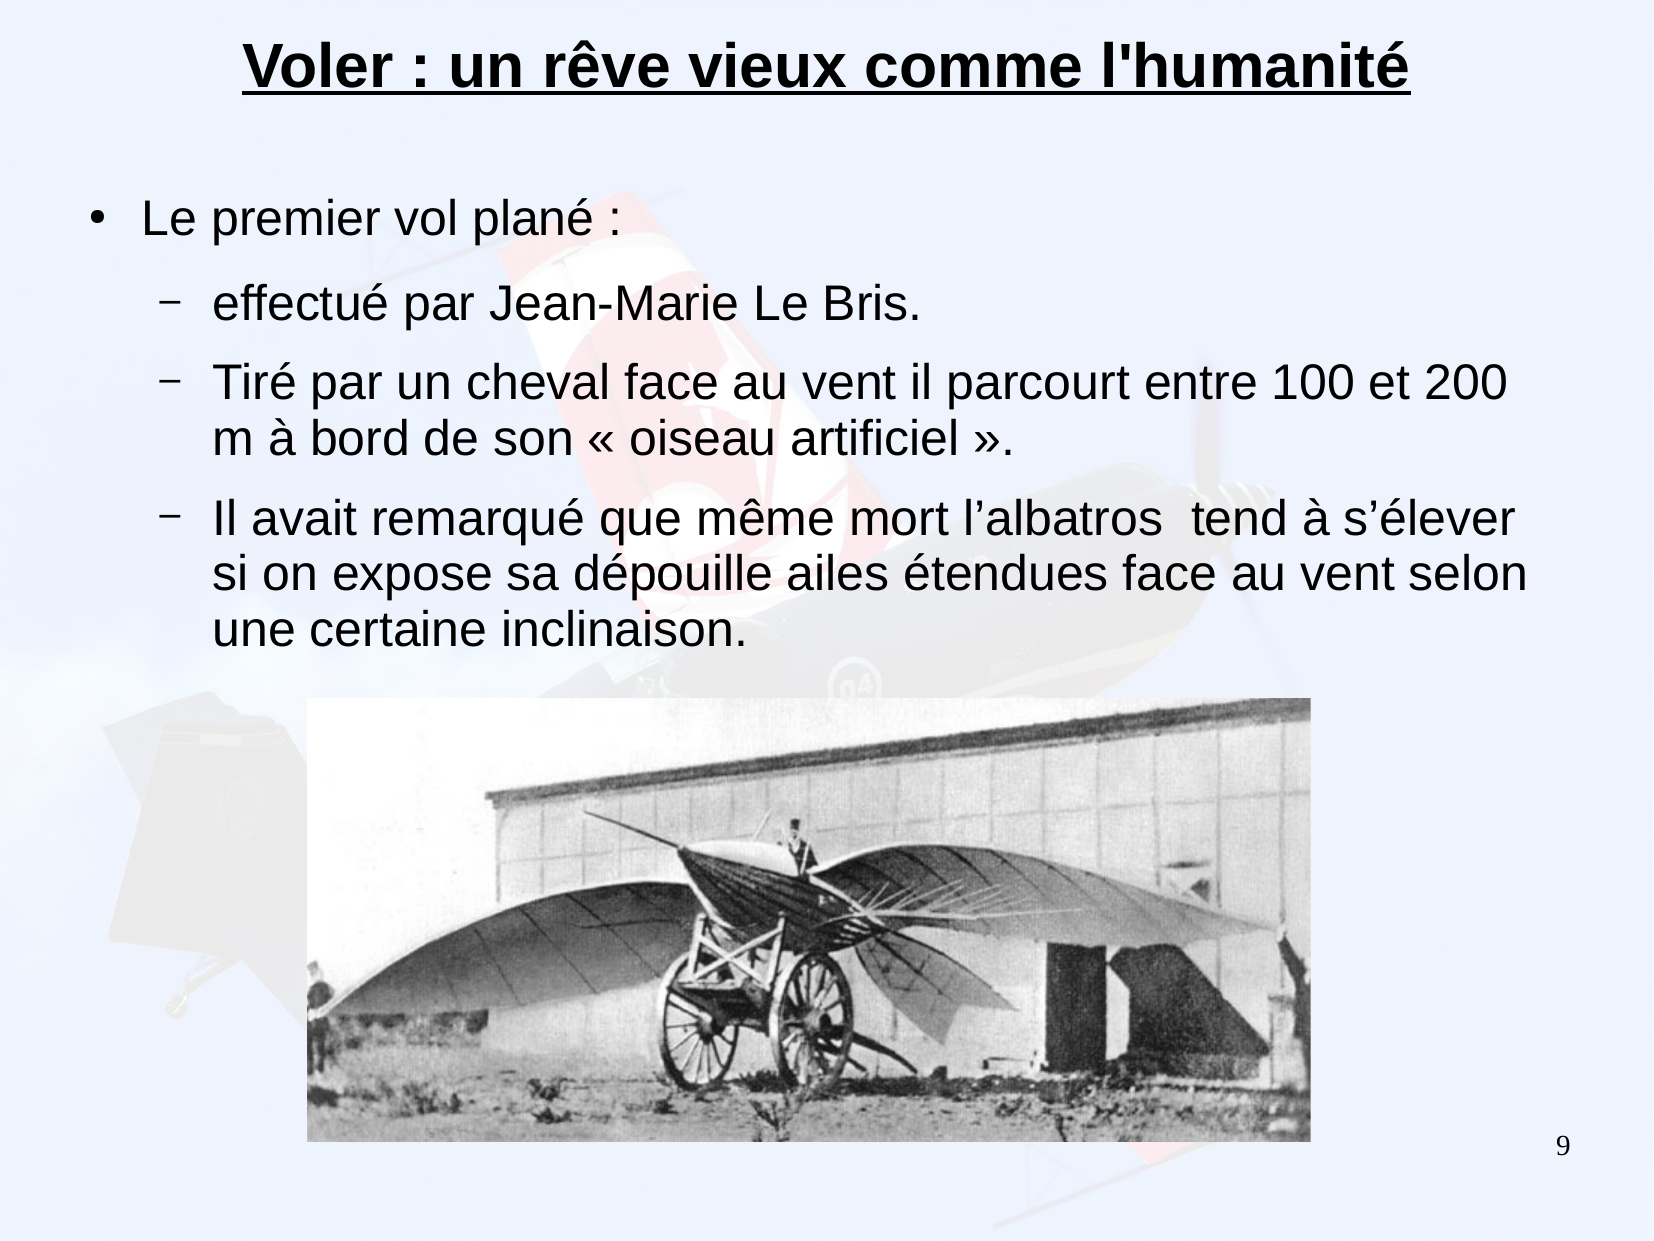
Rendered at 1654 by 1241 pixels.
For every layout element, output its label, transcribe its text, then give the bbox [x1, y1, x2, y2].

title Voler : un rêve vieux comme l'humanité [82, 31, 1571, 101]
picture [0, 0, 1654, 1241]
list Le premier vol plané : effectué par Jean-Marie Le Bris. Tiré par un cheval face au vent il parcourt entre 100 et 200 m à bord de son « oiseau artificiel ». Il avait remarqué que même mort l’albatros tend à s’élever si on expose sa dépouille ailes étendues face au vent selon une certaine inclinaison. [70, 190, 1560, 910]
